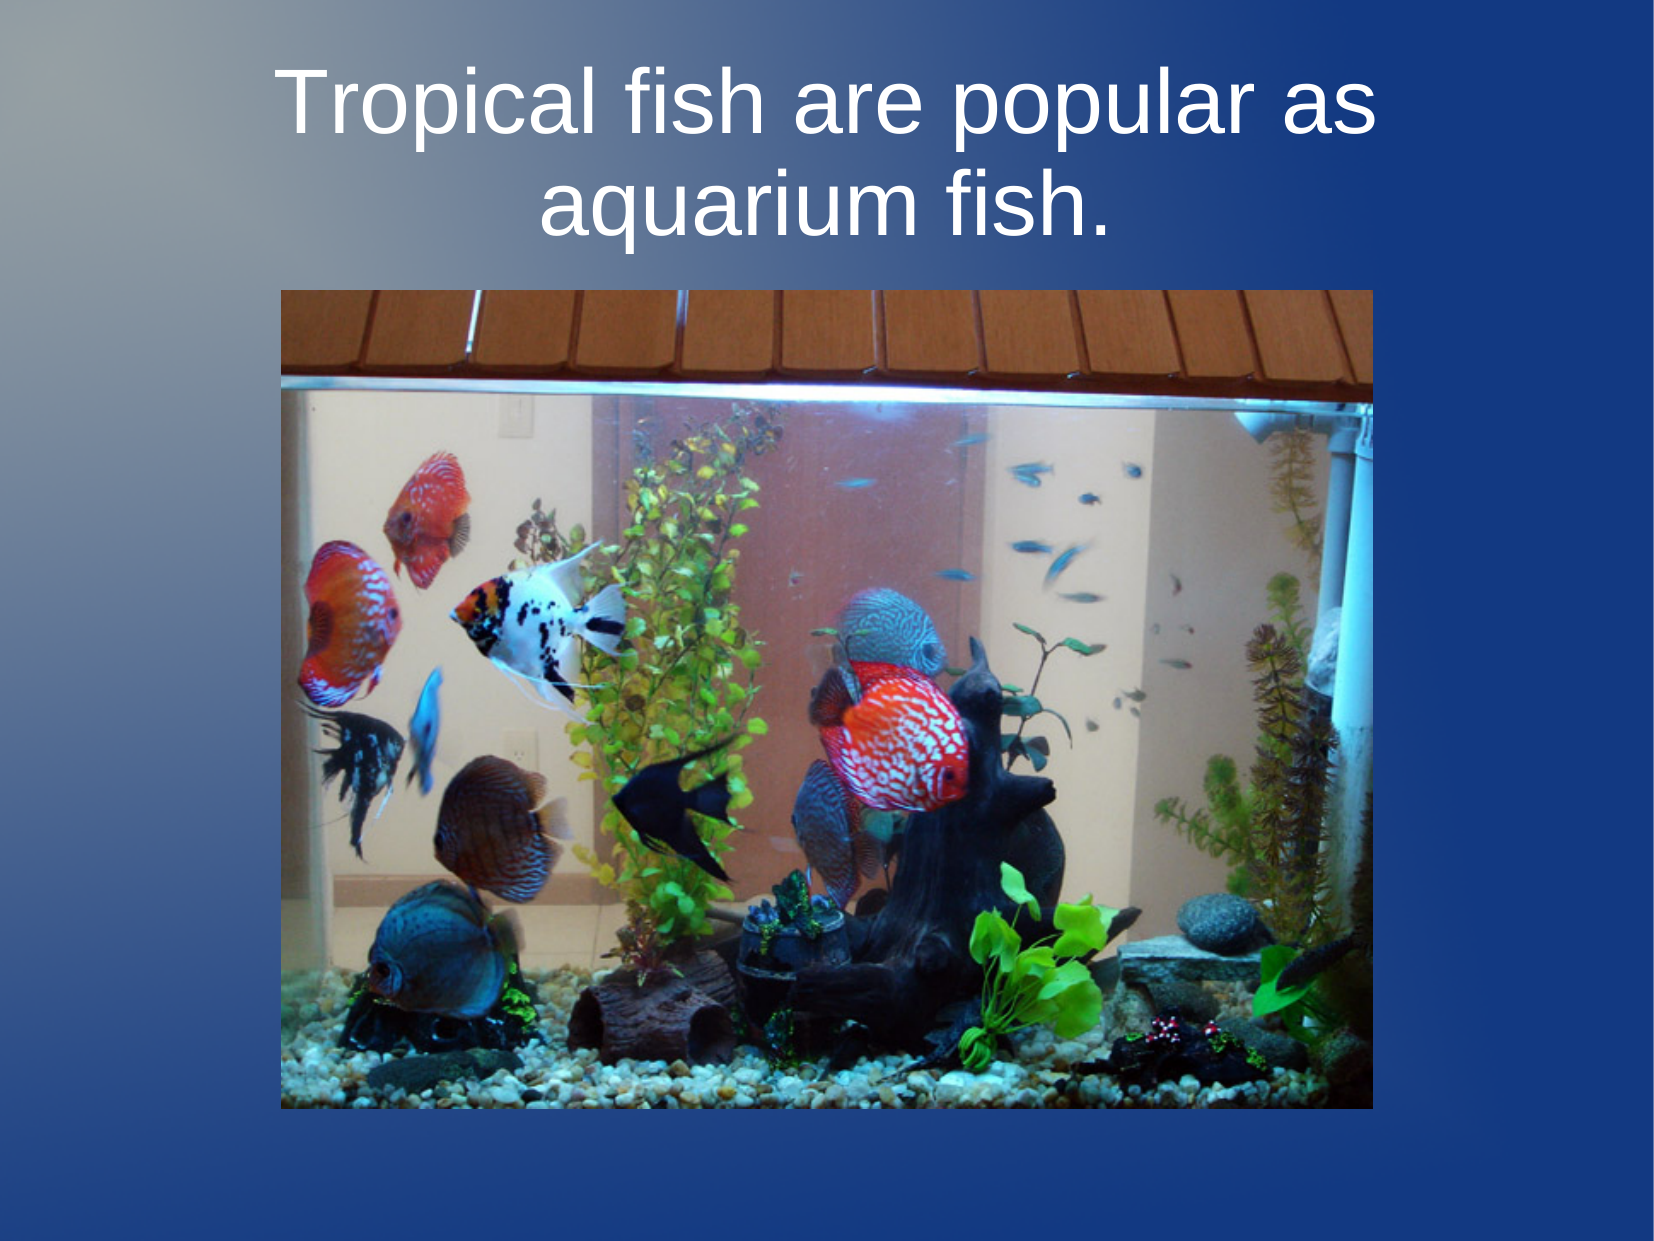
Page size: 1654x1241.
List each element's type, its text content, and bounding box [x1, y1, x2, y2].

picture [0, 0, 1654, 1241]
title Tropical fish are popular as aquarium fish. [82, 49, 1571, 257]
